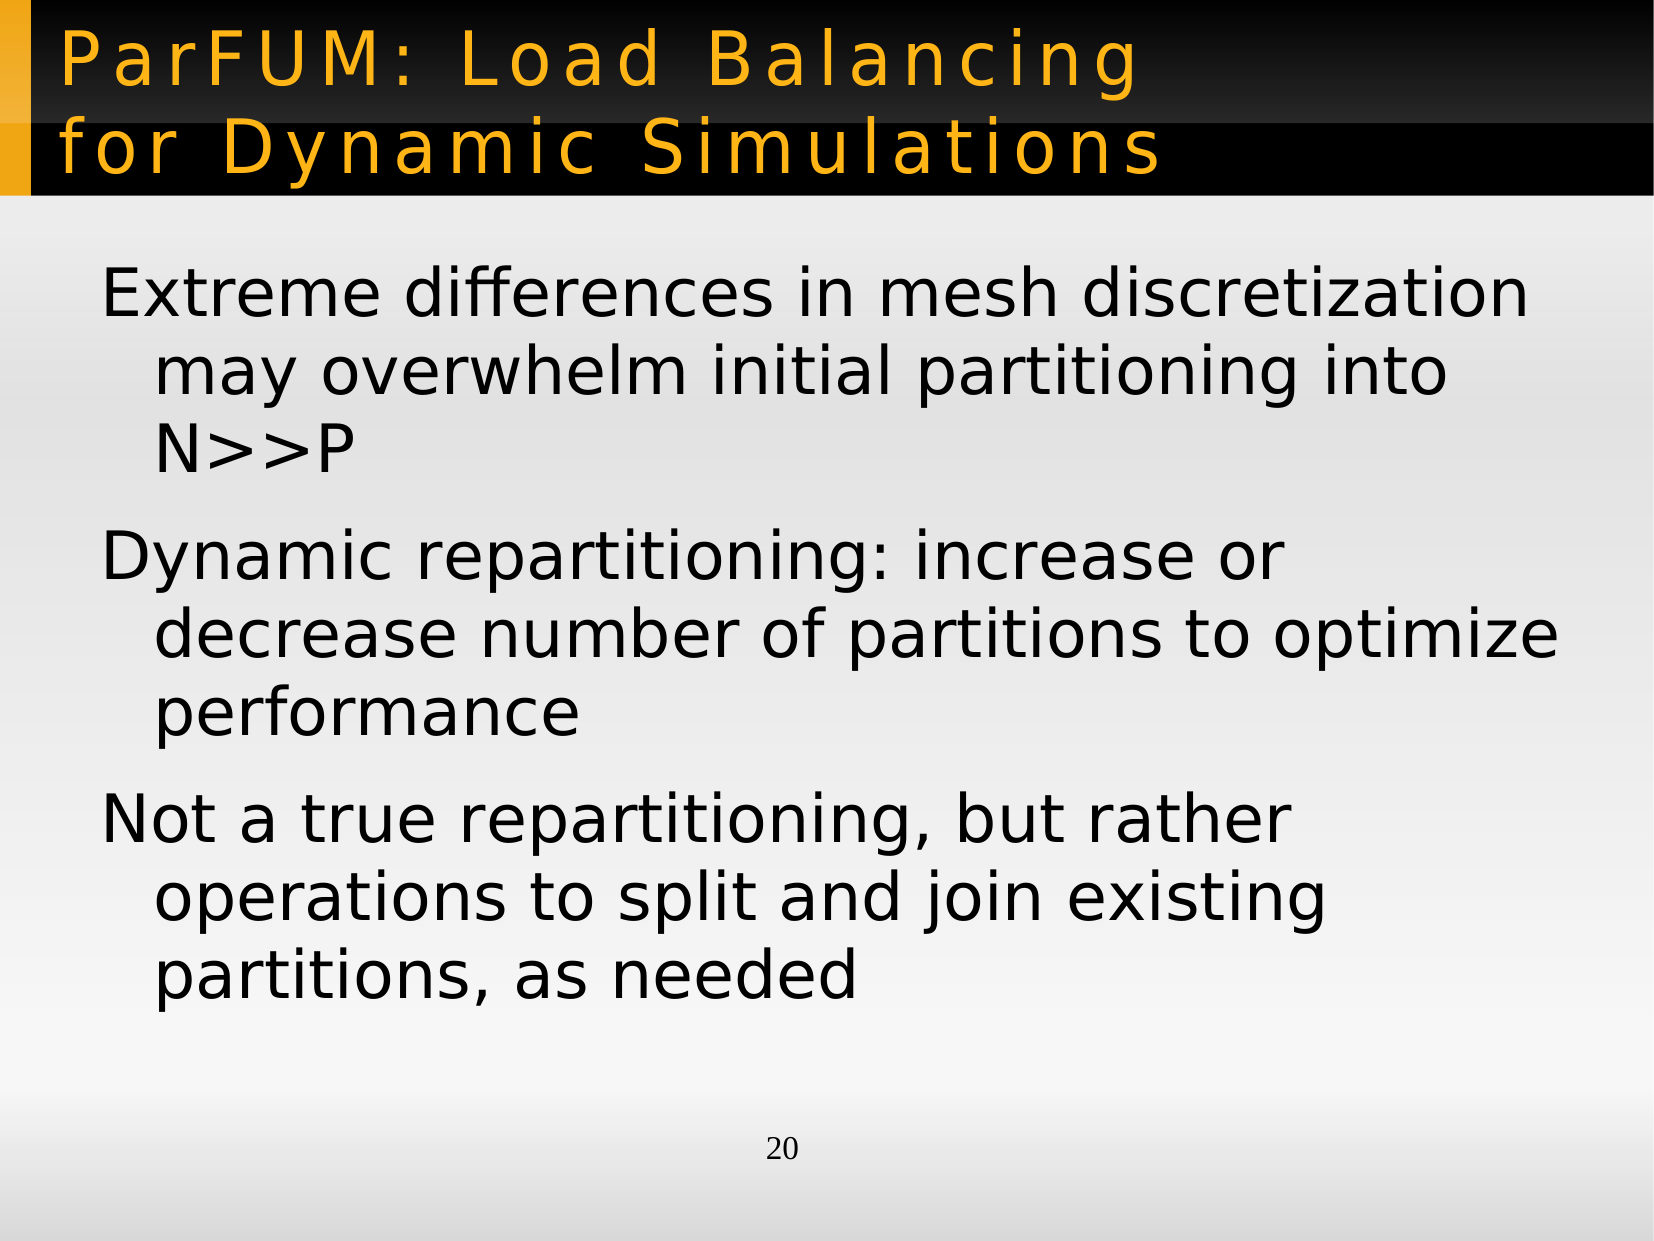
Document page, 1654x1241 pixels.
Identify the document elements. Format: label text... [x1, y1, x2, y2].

list Extreme differences in mesh discretization may overwhelm initial partitioning into N>>P Dynamic repartitioning: increase or decrease number of partitions to optimize performance Not a true repartitioning, but rather operations to split and join existing partitions, as needed [82, 254, 1571, 1059]
picture [0, 0, 1654, 1241]
title ParFUM: Load Balancing for Dynamic Simulations [59, 16, 1270, 191]
